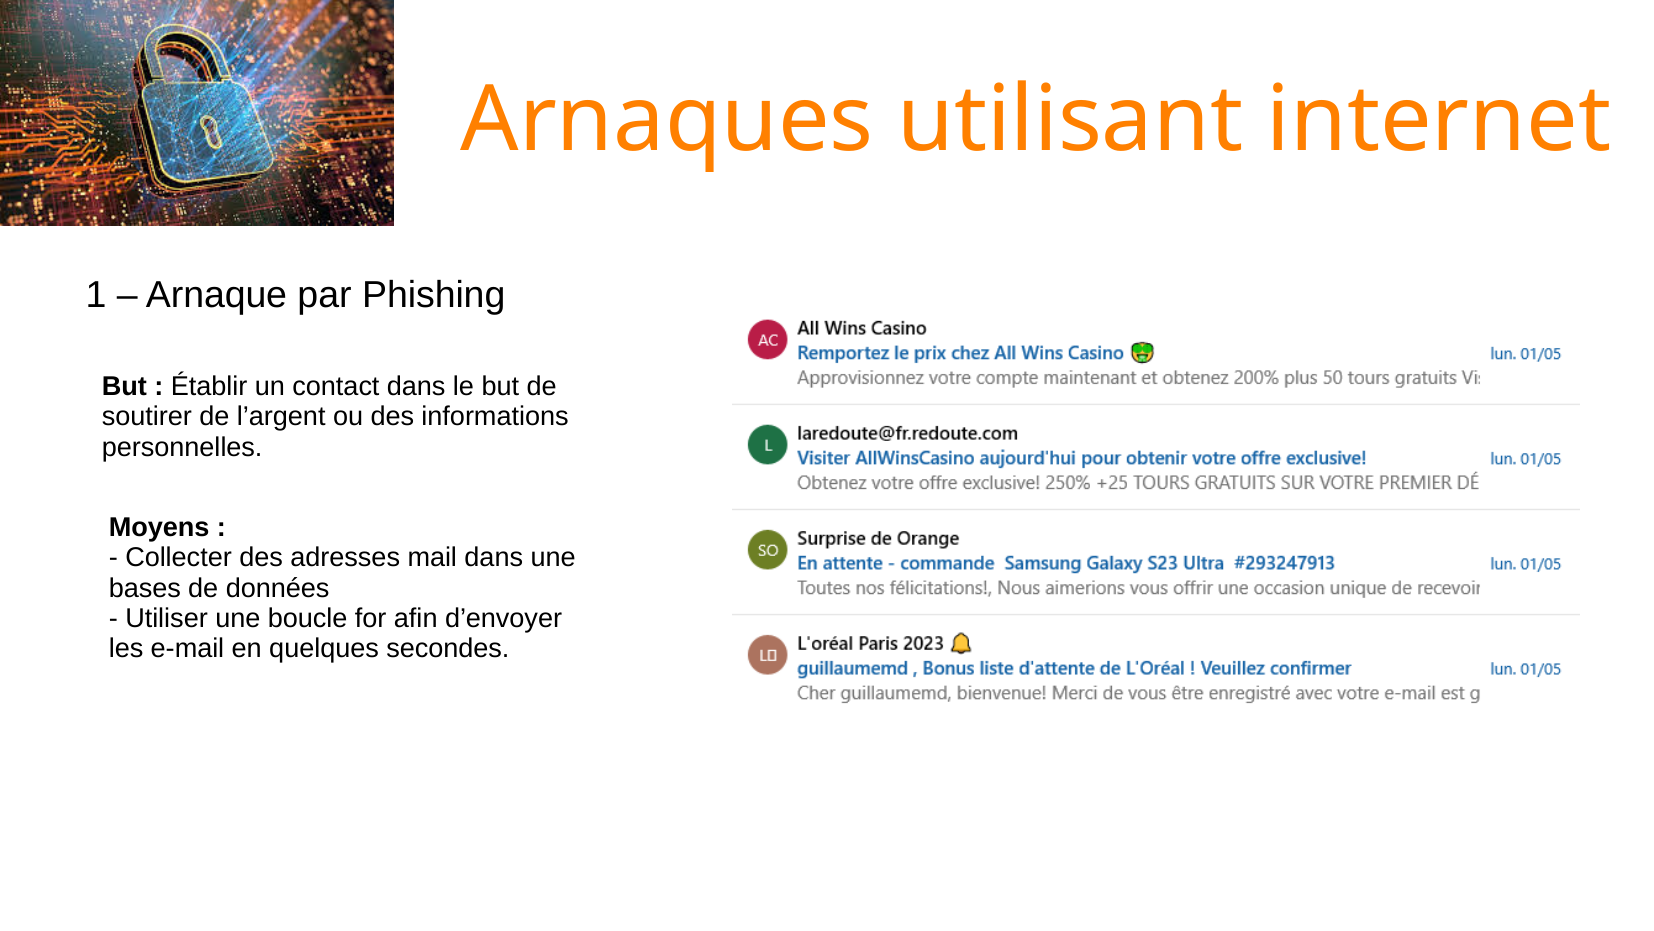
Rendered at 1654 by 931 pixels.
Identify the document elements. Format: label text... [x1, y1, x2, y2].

text_box But : Établir un contact dans le but de soutirer de l’argent ou des informations personnelles. [87, 363, 645, 478]
text_box Moyens : - Collecter des adresses mail dans une bases de données - Utiliser une boucle for afin d’envoyer les e-mail en quelques secondes. [94, 504, 595, 671]
text_box 1 – Arnaque par Phishing [70, 266, 568, 330]
picture [732, 300, 1580, 713]
title Arnaques utilisant internet [419, 4, 1654, 225]
picture [0, 0, 394, 226]
